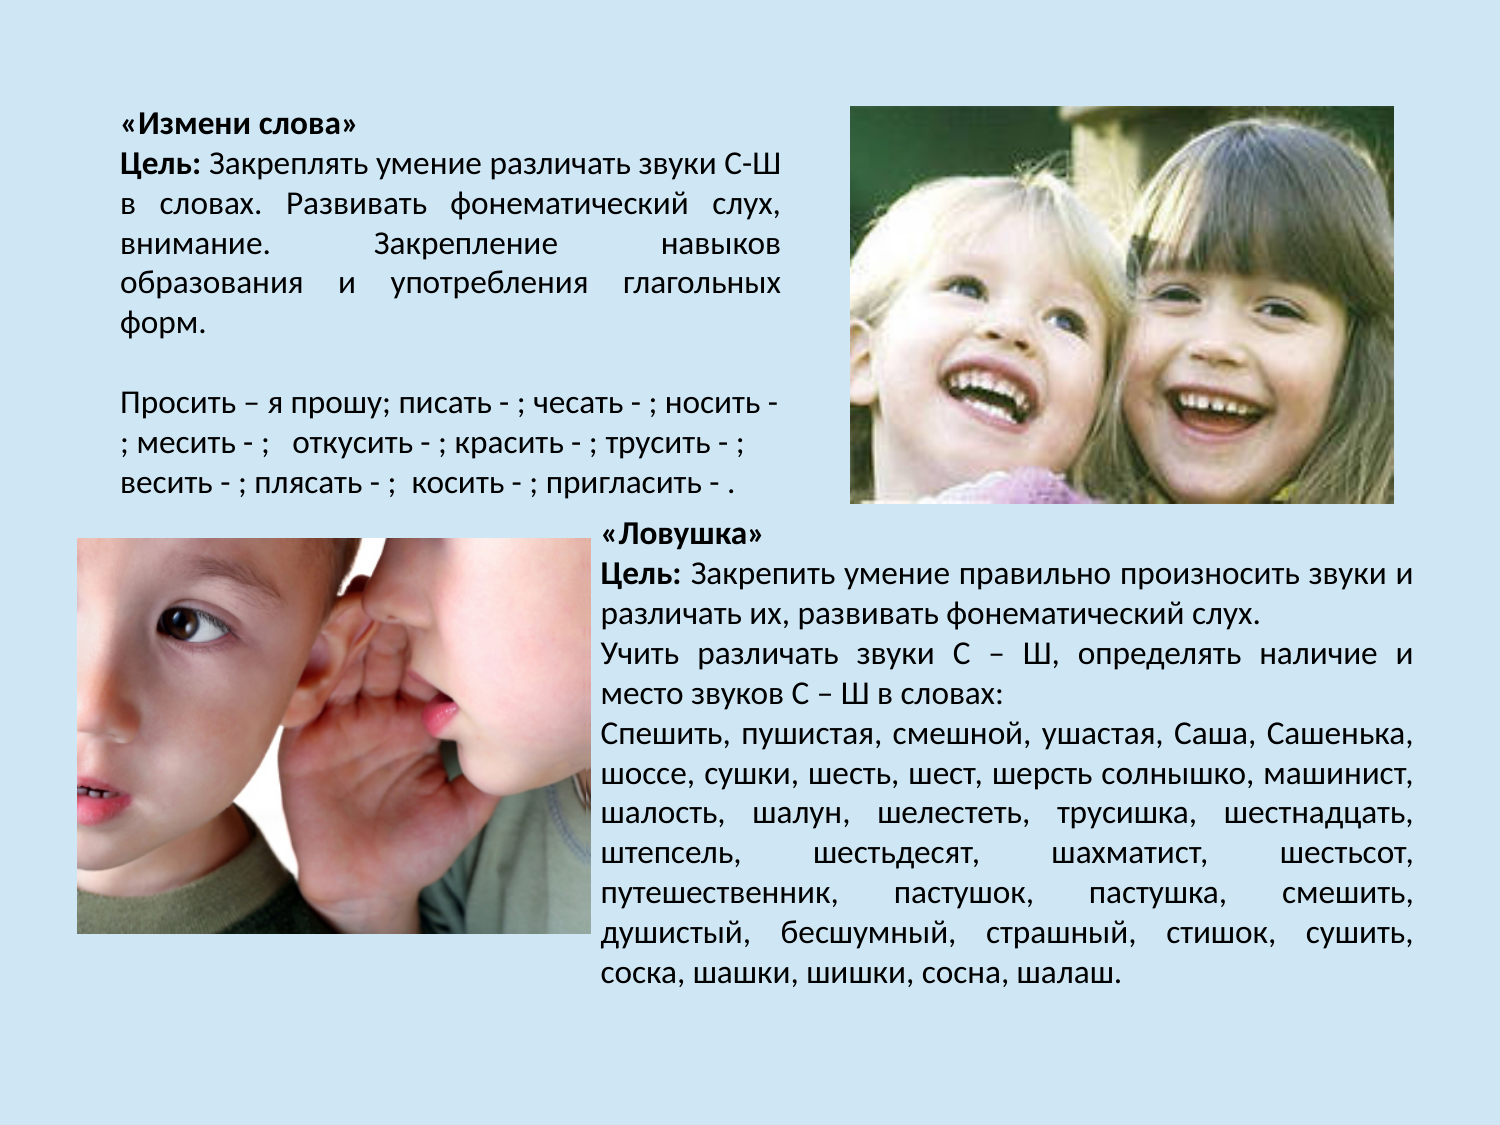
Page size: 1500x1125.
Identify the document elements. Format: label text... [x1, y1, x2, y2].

picture [850, 106, 1394, 504]
text_box «Измени слова» Цель: Закреплять умение различать звуки С-Ш в словах. Развивать фонематический слух, внимание. Закрепление навыков образования и употребления глагольных форм. Просить – я прошу; писать - ; чесать - ; носить - ; месить - ; откусить - ; красить - ; трусить - ; весить - ; плясать - ; косить - ; пригласить - . [105, 93, 797, 508]
picture [77, 538, 591, 934]
text_box «Ловушка» Цель: Закрепить умение правильно произносить звуки и различать их, развивать фонематический слух. Учить различать звуки С – Ш, определять наличие и место звуков С – Ш в словах: Спешить, пушистая, смешной, ушастая, Саша, Сашенька, шоссе, сушки, шесть, шест, шерсть солнышко, машинист, шалость, шалун, шелестеть, трусишка, шестнадцать, штепсель, шестьдесят, шахматист, шестьсот, путешественник, пастушок, пастушка, смешить, душистый, бесшумный, страшный, стишок, сушить, соска, шашки, шишки, сосна, шалаш. [585, 503, 1430, 1038]
